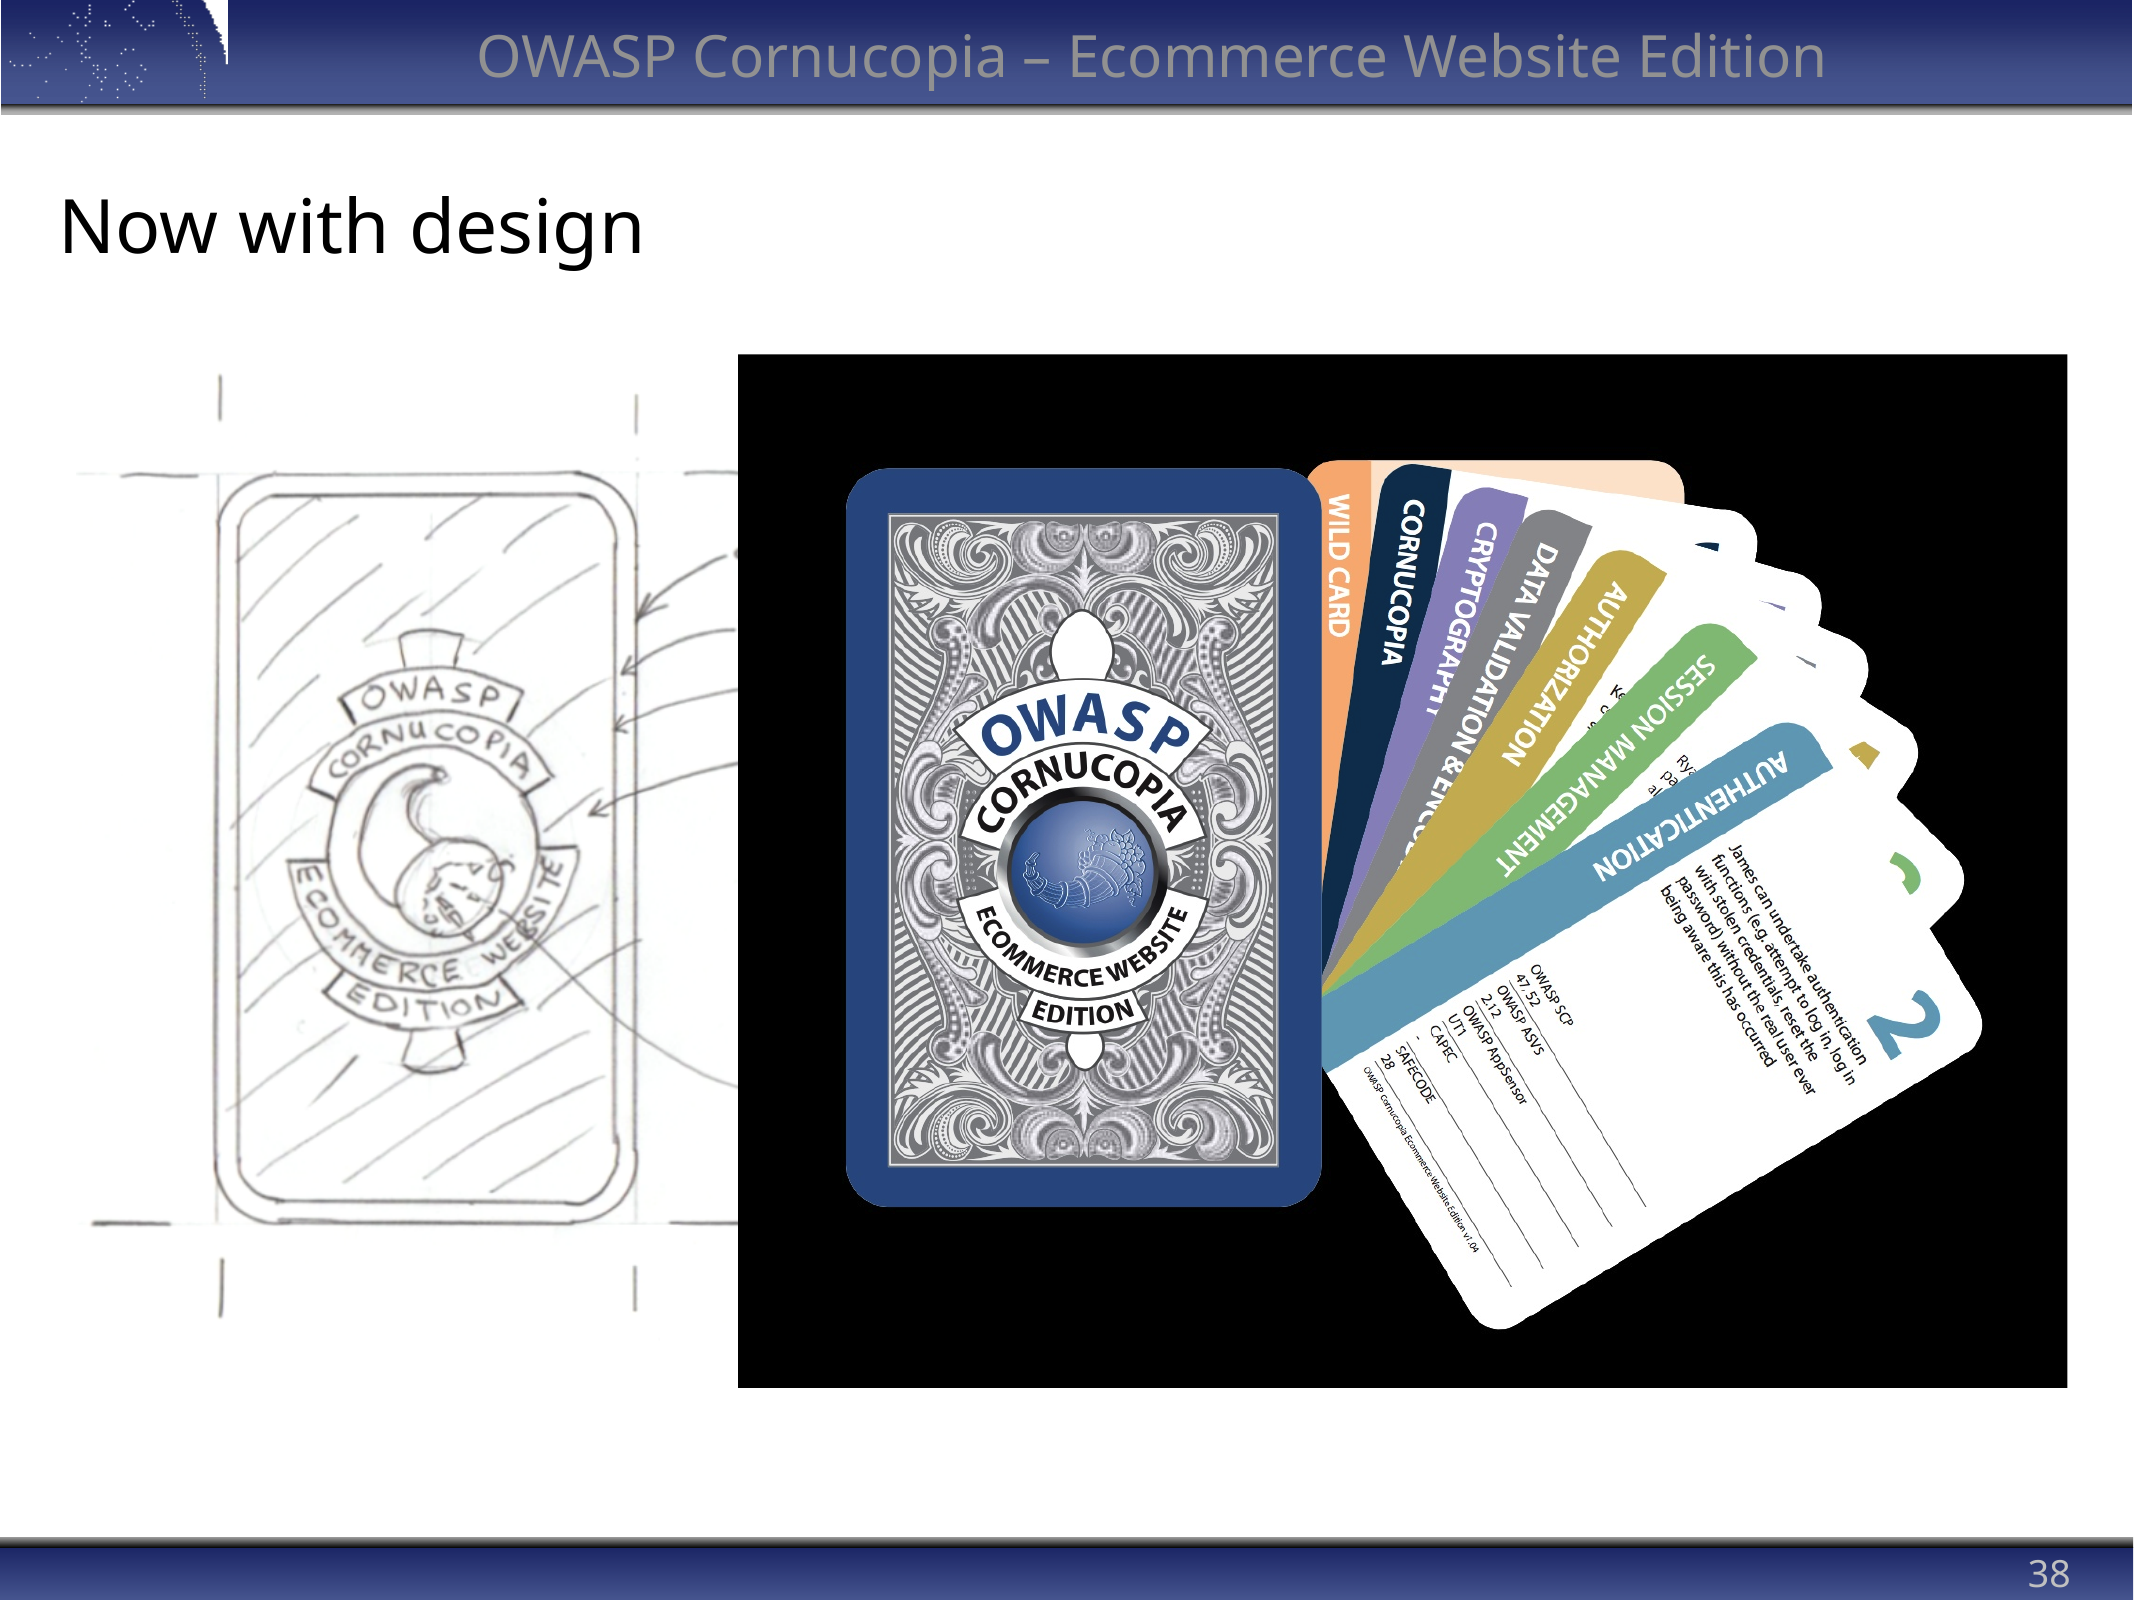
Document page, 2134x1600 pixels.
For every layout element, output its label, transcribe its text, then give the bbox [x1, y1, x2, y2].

picture [841, 447, 1991, 1347]
picture [76, 360, 738, 1346]
list ? [738, 354, 2068, 1388]
title Now with design [58, 124, 2126, 325]
